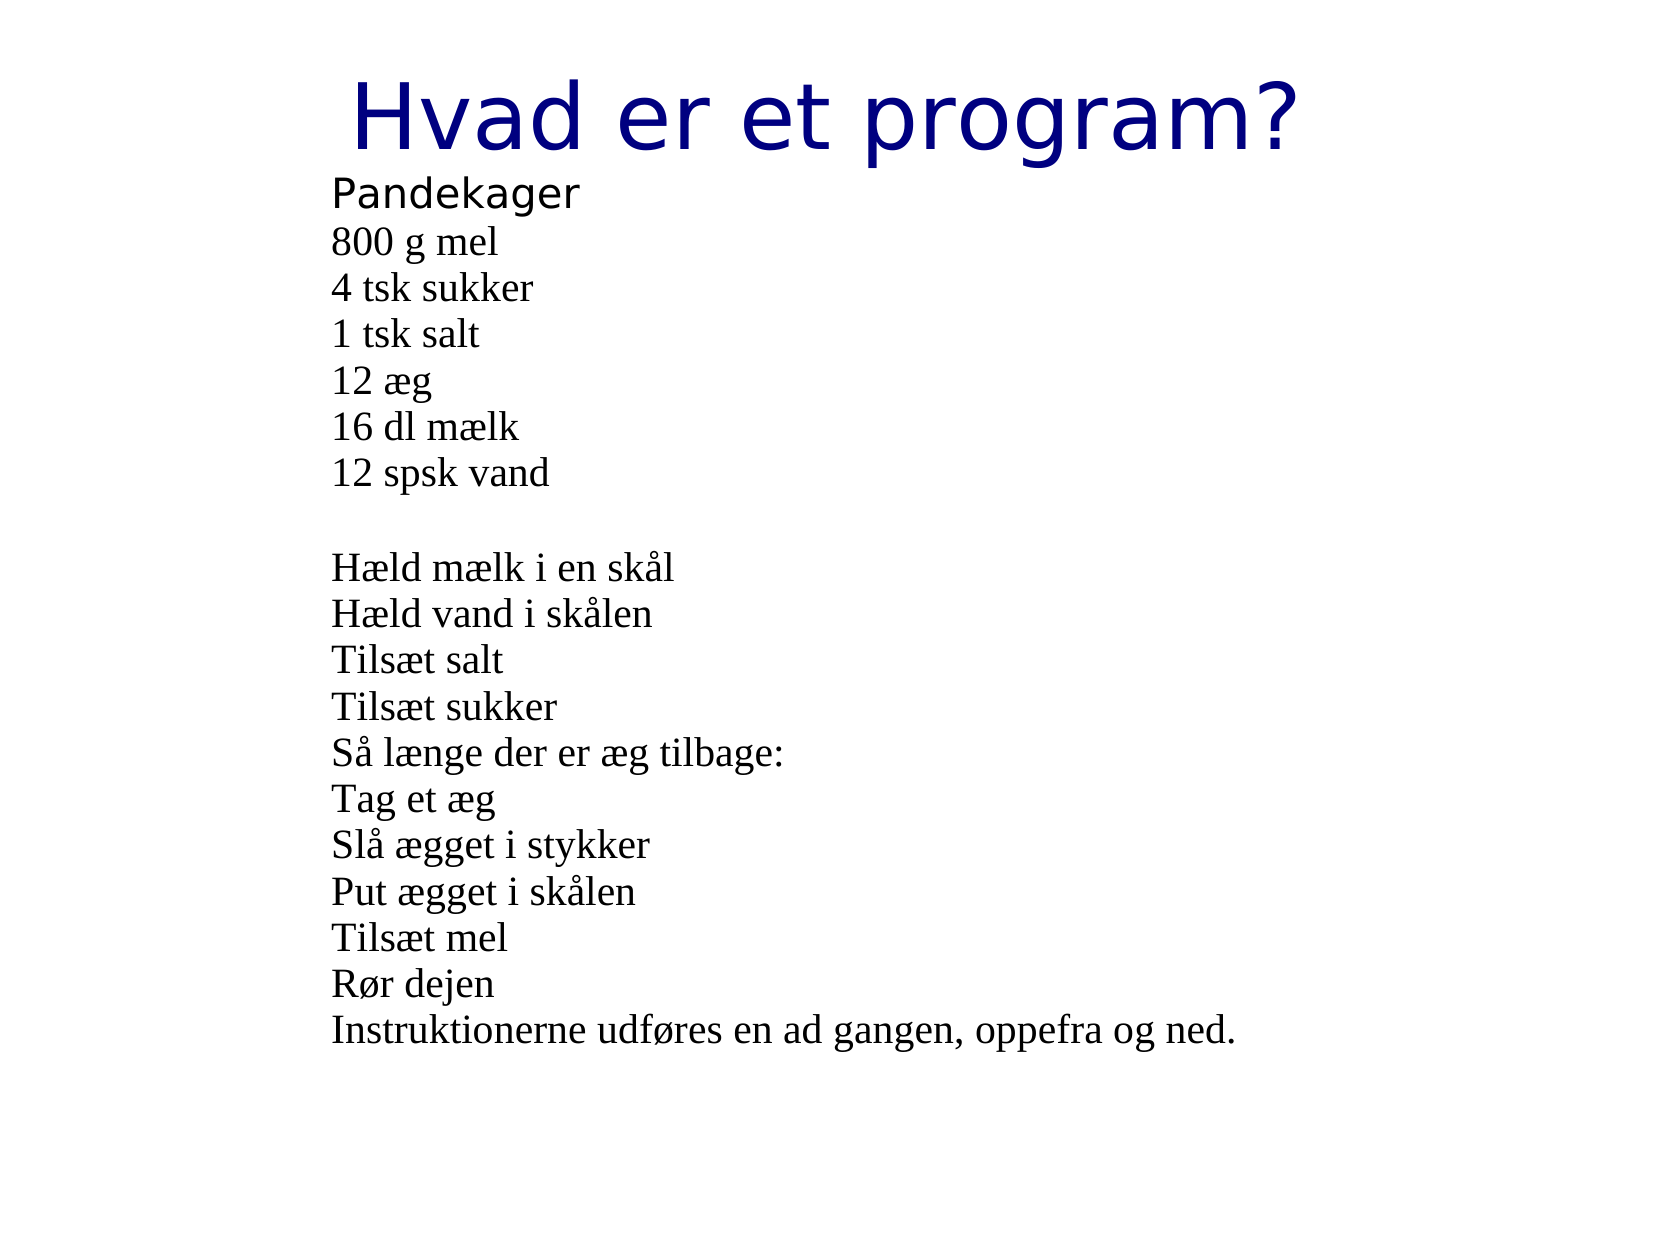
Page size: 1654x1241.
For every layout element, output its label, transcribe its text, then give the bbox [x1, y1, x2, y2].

title Hvad er et program? [105, 14, 1549, 222]
subtitle Pandekager 800 g mel 4 tsk sukker 1 tsk salt 12 æg 16 dl mælk 12 spsk vand Hæld mælk i en skål Hæld vand i skålen Tilsæt salt Tilsæt sukker Så længe der er æg tilbage: Tag et æg Slå ægget i stykker Put ægget i skålen Tilsæt mel Rør dejen Instruktionerne udføres en ad gangen, oppefra og ned. [295, 169, 1573, 1241]
